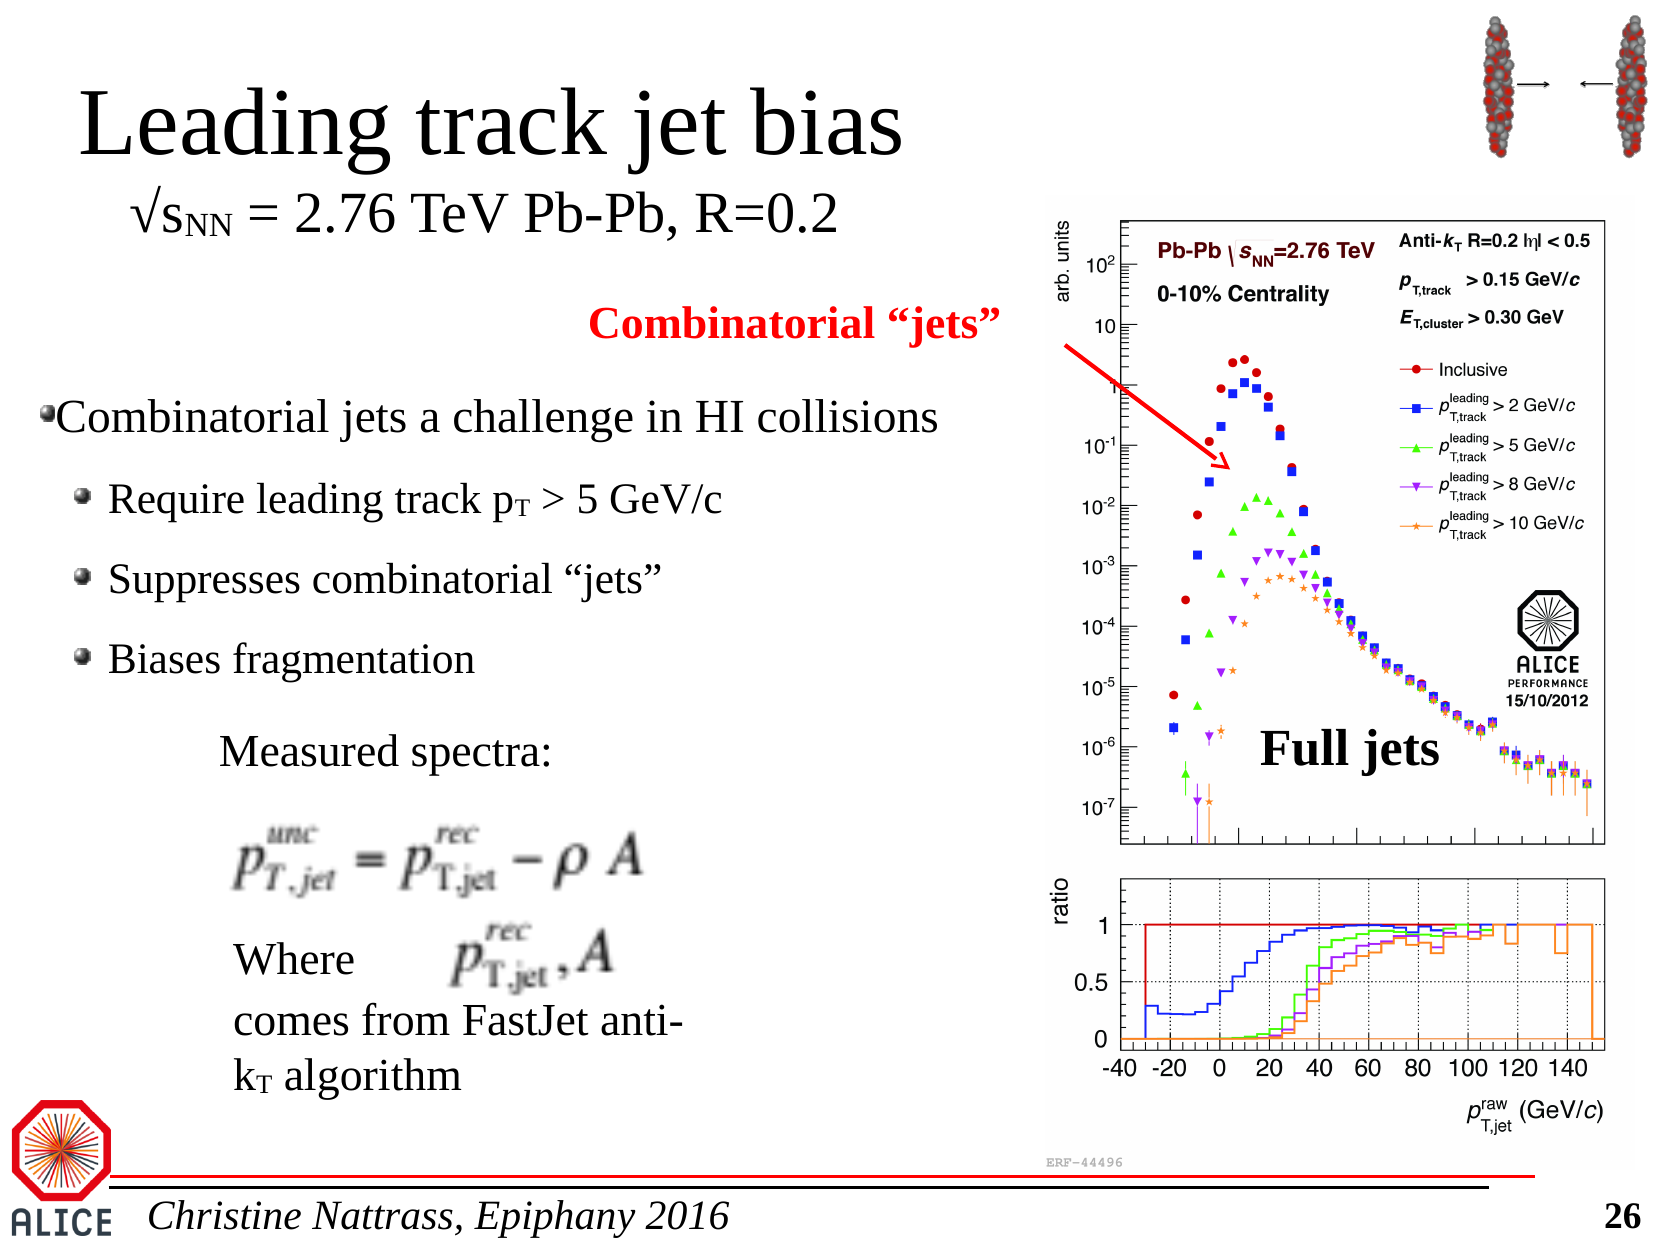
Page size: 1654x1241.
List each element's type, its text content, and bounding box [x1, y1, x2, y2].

text_box Where comes from FastJet anti-kT algorithm [218, 920, 733, 1107]
picture [224, 806, 652, 1000]
picture [1482, 15, 1556, 165]
text_box Combinatorial “jets” [573, 285, 1021, 355]
text_box Measured spectra: [204, 712, 796, 783]
text_box Full jets [1245, 711, 1501, 784]
picture [1045, 195, 1636, 1171]
picture [11, 1100, 111, 1236]
picture [1573, 15, 1648, 165]
list Combinatorial jets a challenge in HI collisions Require leading track pT > 5 GeV/c Suppresses combinatorial “jets” Biases fragmentation [25, 377, 1074, 692]
title Leading track jet bias √sNN = 2.76 TeV Pb-Pb, R=0.2 [0, 60, 984, 252]
